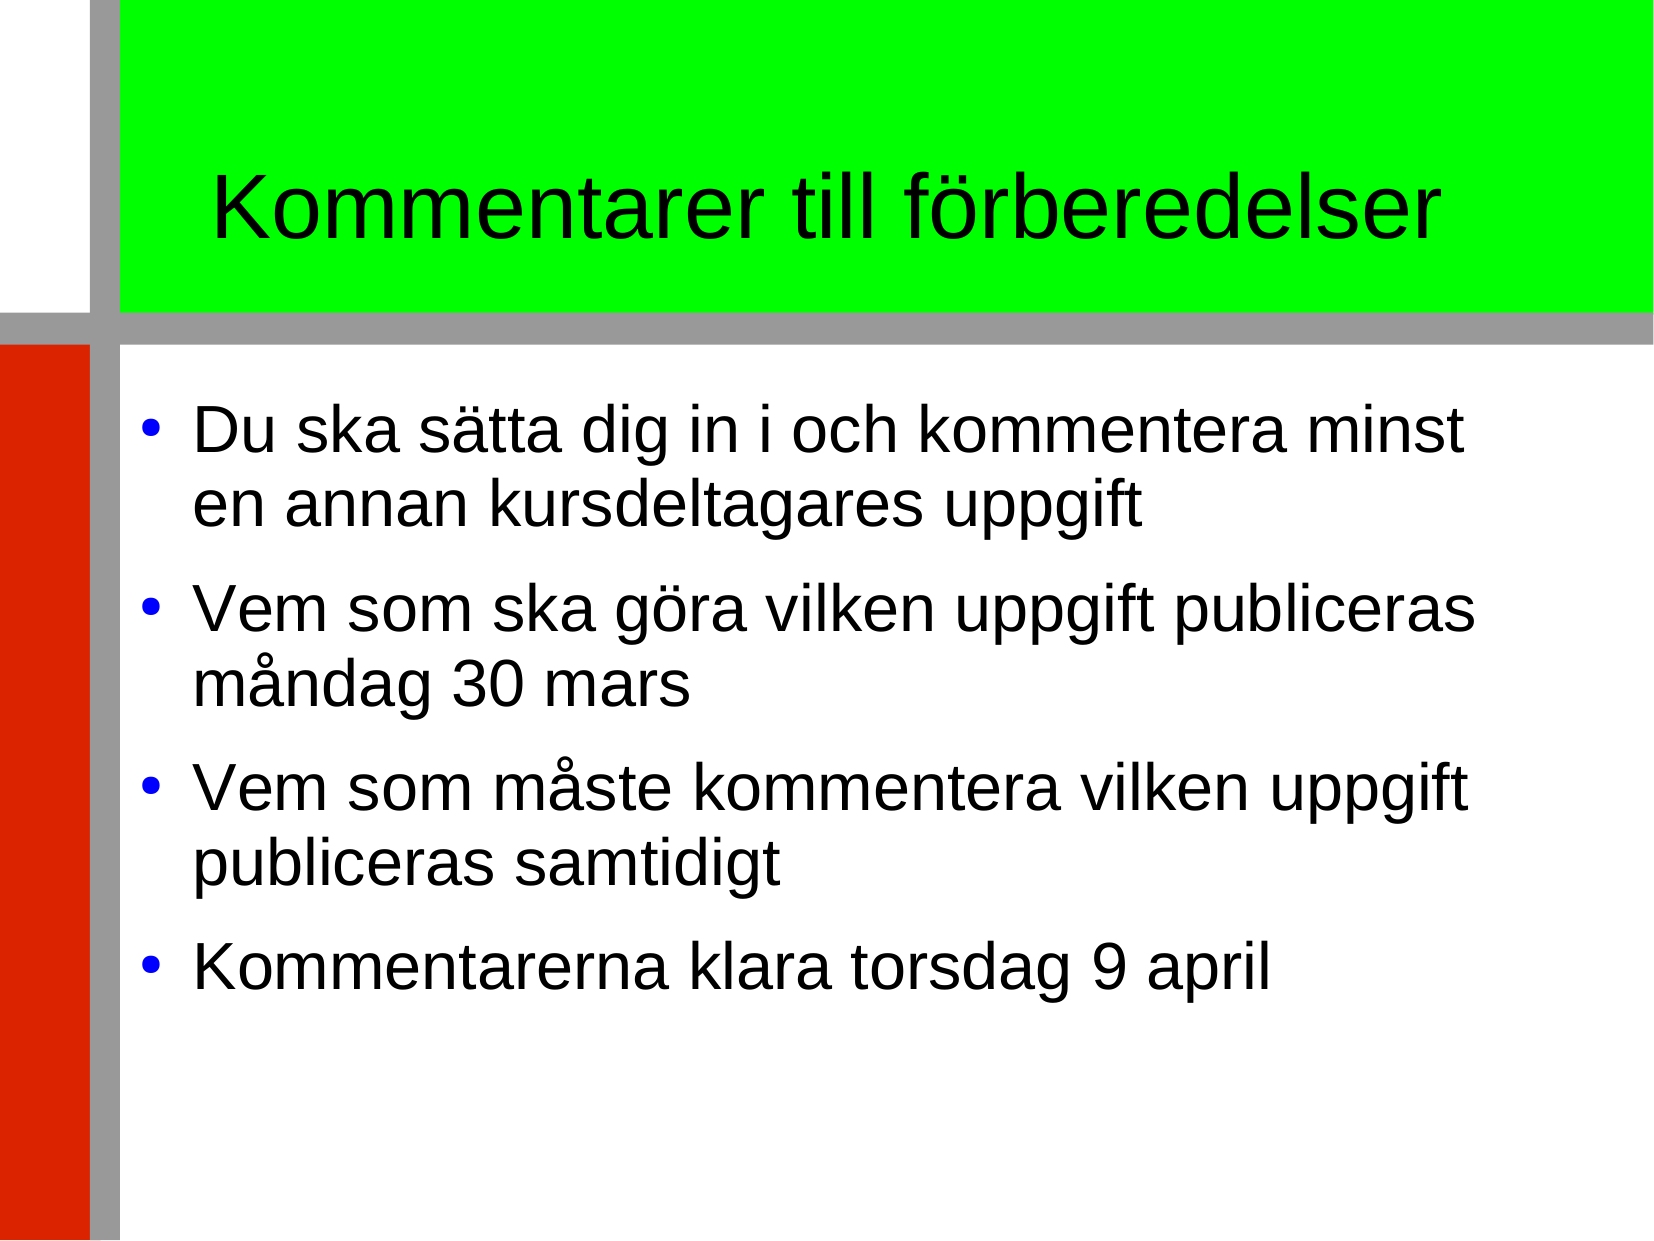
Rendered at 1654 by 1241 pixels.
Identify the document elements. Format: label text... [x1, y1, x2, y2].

title Kommentarer till förberedelser [121, 102, 1534, 310]
list Du ska sätta dig in i och kommentera minst en annan kursdeltagares uppgift Vem som ska göra vilken uppgift publiceras måndag 30 mars Vem som måste kommentera vilken uppgift publiceras samtidigt Kommentarerna klara torsdag 9 april [121, 391, 1534, 1112]
